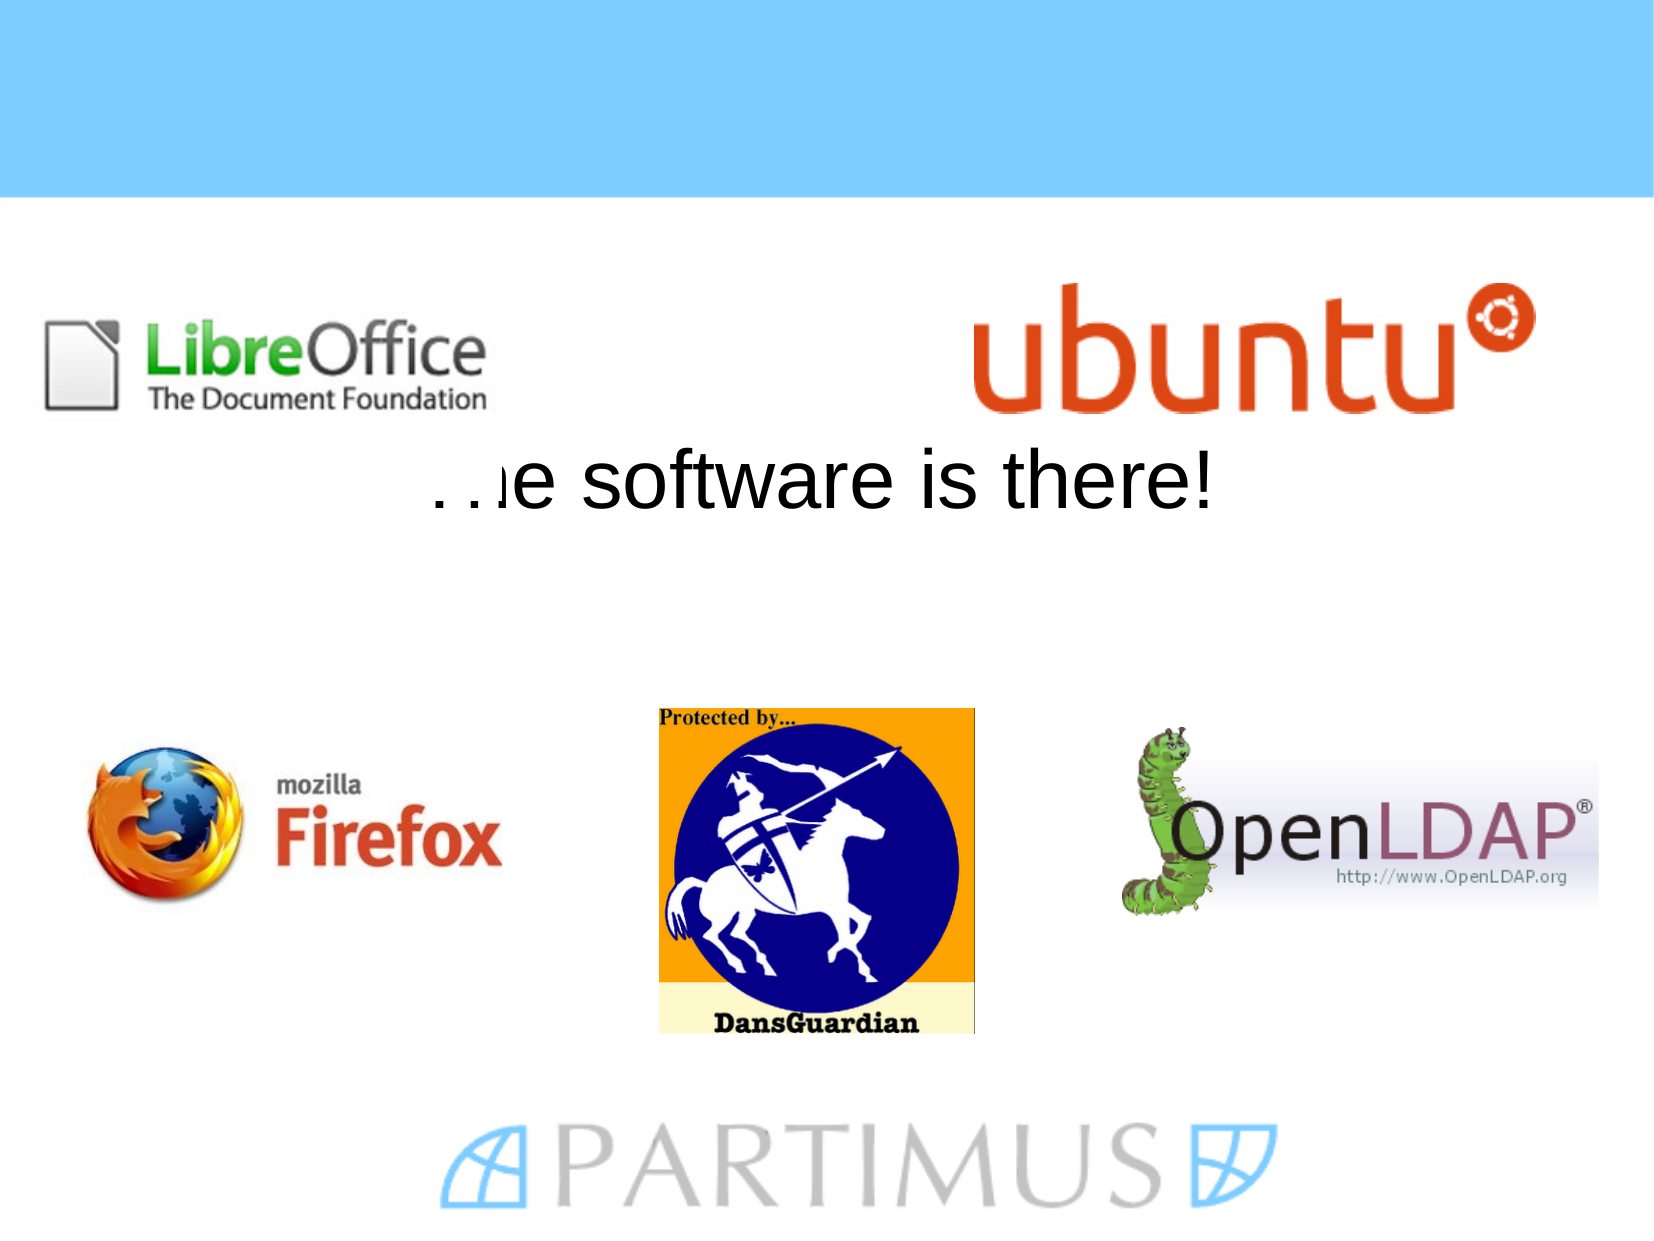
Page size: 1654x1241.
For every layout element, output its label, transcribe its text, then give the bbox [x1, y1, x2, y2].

picture [0, 0, 1654, 1241]
picture [659, 708, 975, 1034]
subtitle The software is there! [76, 0, 1565, 1109]
picture [83, 616, 502, 1034]
picture [974, 283, 1536, 414]
